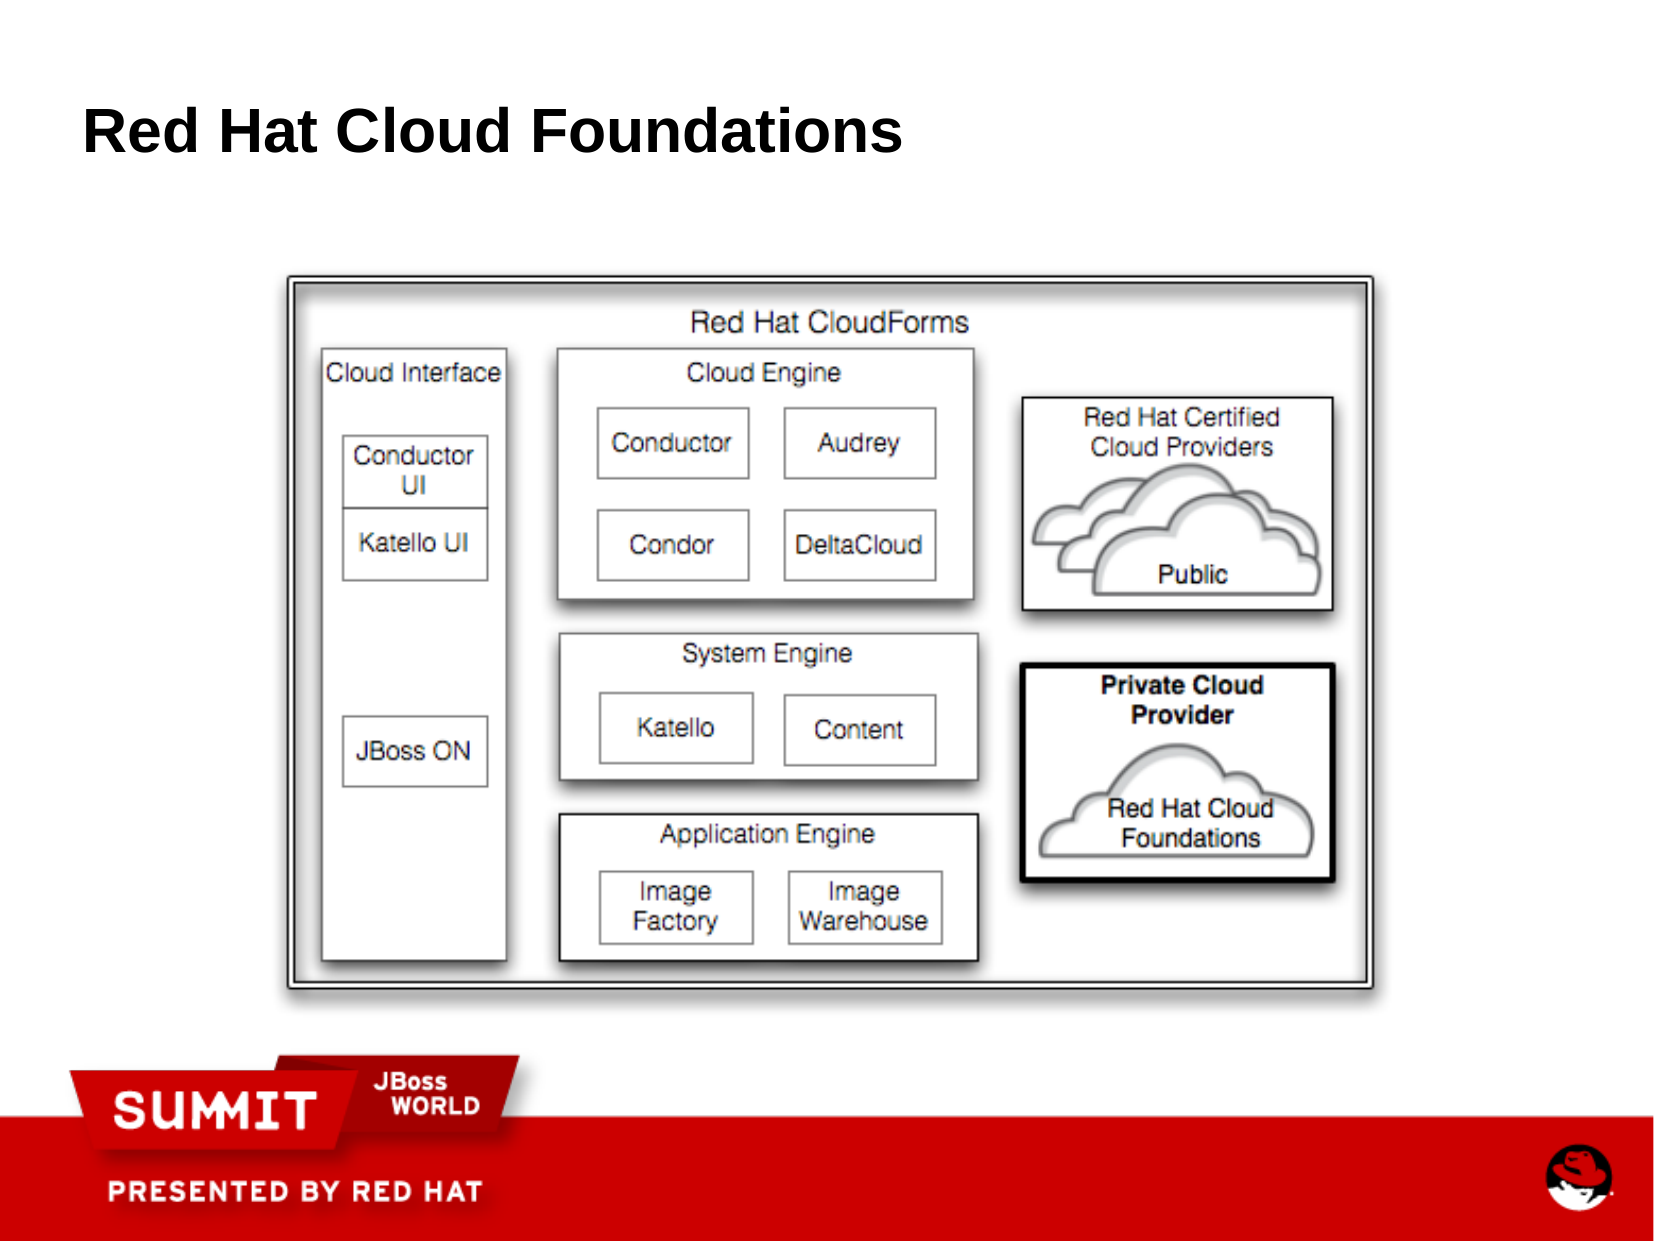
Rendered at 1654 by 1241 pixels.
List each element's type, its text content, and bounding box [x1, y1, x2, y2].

title Red Hat Cloud Foundations [82, 37, 1571, 226]
picture [0, 1043, 1654, 1241]
picture [247, 244, 1415, 1039]
